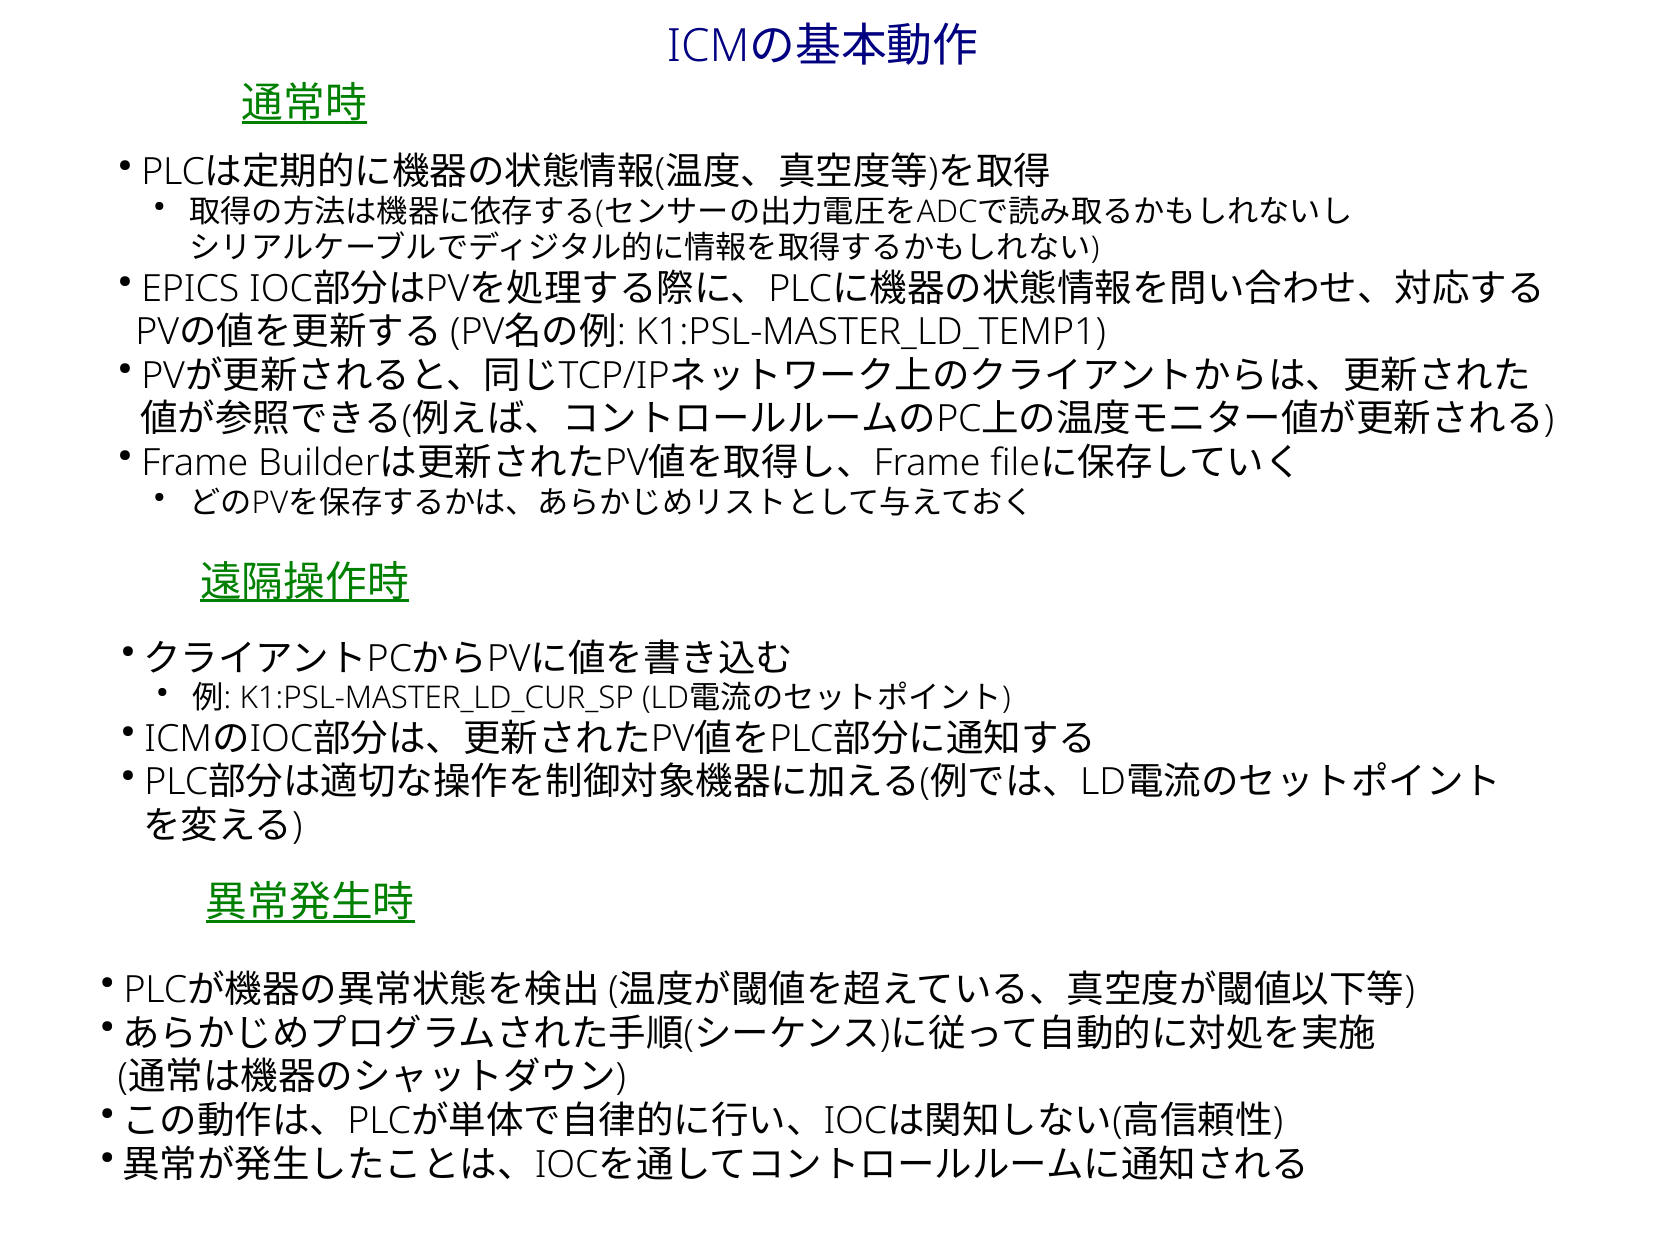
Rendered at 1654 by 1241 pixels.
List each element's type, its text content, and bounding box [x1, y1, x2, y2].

text_box PLCが機器の異常状態を検出 (温度が閾値を超えている、真空度が閾値以下等) あらかじめプログラムされた手順(シーケンス)に従って自動的に対処を実施 (通常は機器のシャットダウン) この動作は、PLCが単体で自律的に行い、IOCは関知しない(高信頼性) 異常が発生したことは、IOCを通してコントロールルームに通知される [85, 960, 1465, 1212]
text_box 異常発生時 [190, 870, 431, 948]
text_box クライアントPCからPVに値を書き込む 例: K1:PSL-MASTER_LD_CUR_SP (LD電流のセットポイント) ICMのIOC部分は、更新されたPV値をPLC部分に通知する PLC部分は適切な操作を制御対象機器に加える(例では、LD電流のセットポイント を変える) [106, 628, 1549, 873]
text_box 遠隔操作時 [185, 549, 426, 628]
text_box 通常時 [226, 71, 383, 142]
text_box ICMの基本動作 [652, 12, 1002, 96]
text_box PLCは定期的に機器の状態情報(温度、真空度等)を取得 取得の方法は機器に依存する(センサーの出力電圧をADCで読み取るかもしれないし シリアルケーブルでディジタル的に情報を取得するかもしれない) EPICS IOC部分はPVを処理する際に、PLCに機器の状態情報を問い合わせ、対応する PVの値を更新する (PV名の例: K1:PSL-MASTER_LD_TEMP1) PVが更新されると、同じTCP/IPネットワーク上のクライアントからは、更新された 値が参照できる(例えば、コントロールルームのPC上の温度モニター値が更新される) Frame Builderは更新されたPV値を取得し、Frame fileに保存していく どのPVを保存するかは、あらかじめリストとして与えておく [103, 142, 1613, 551]
